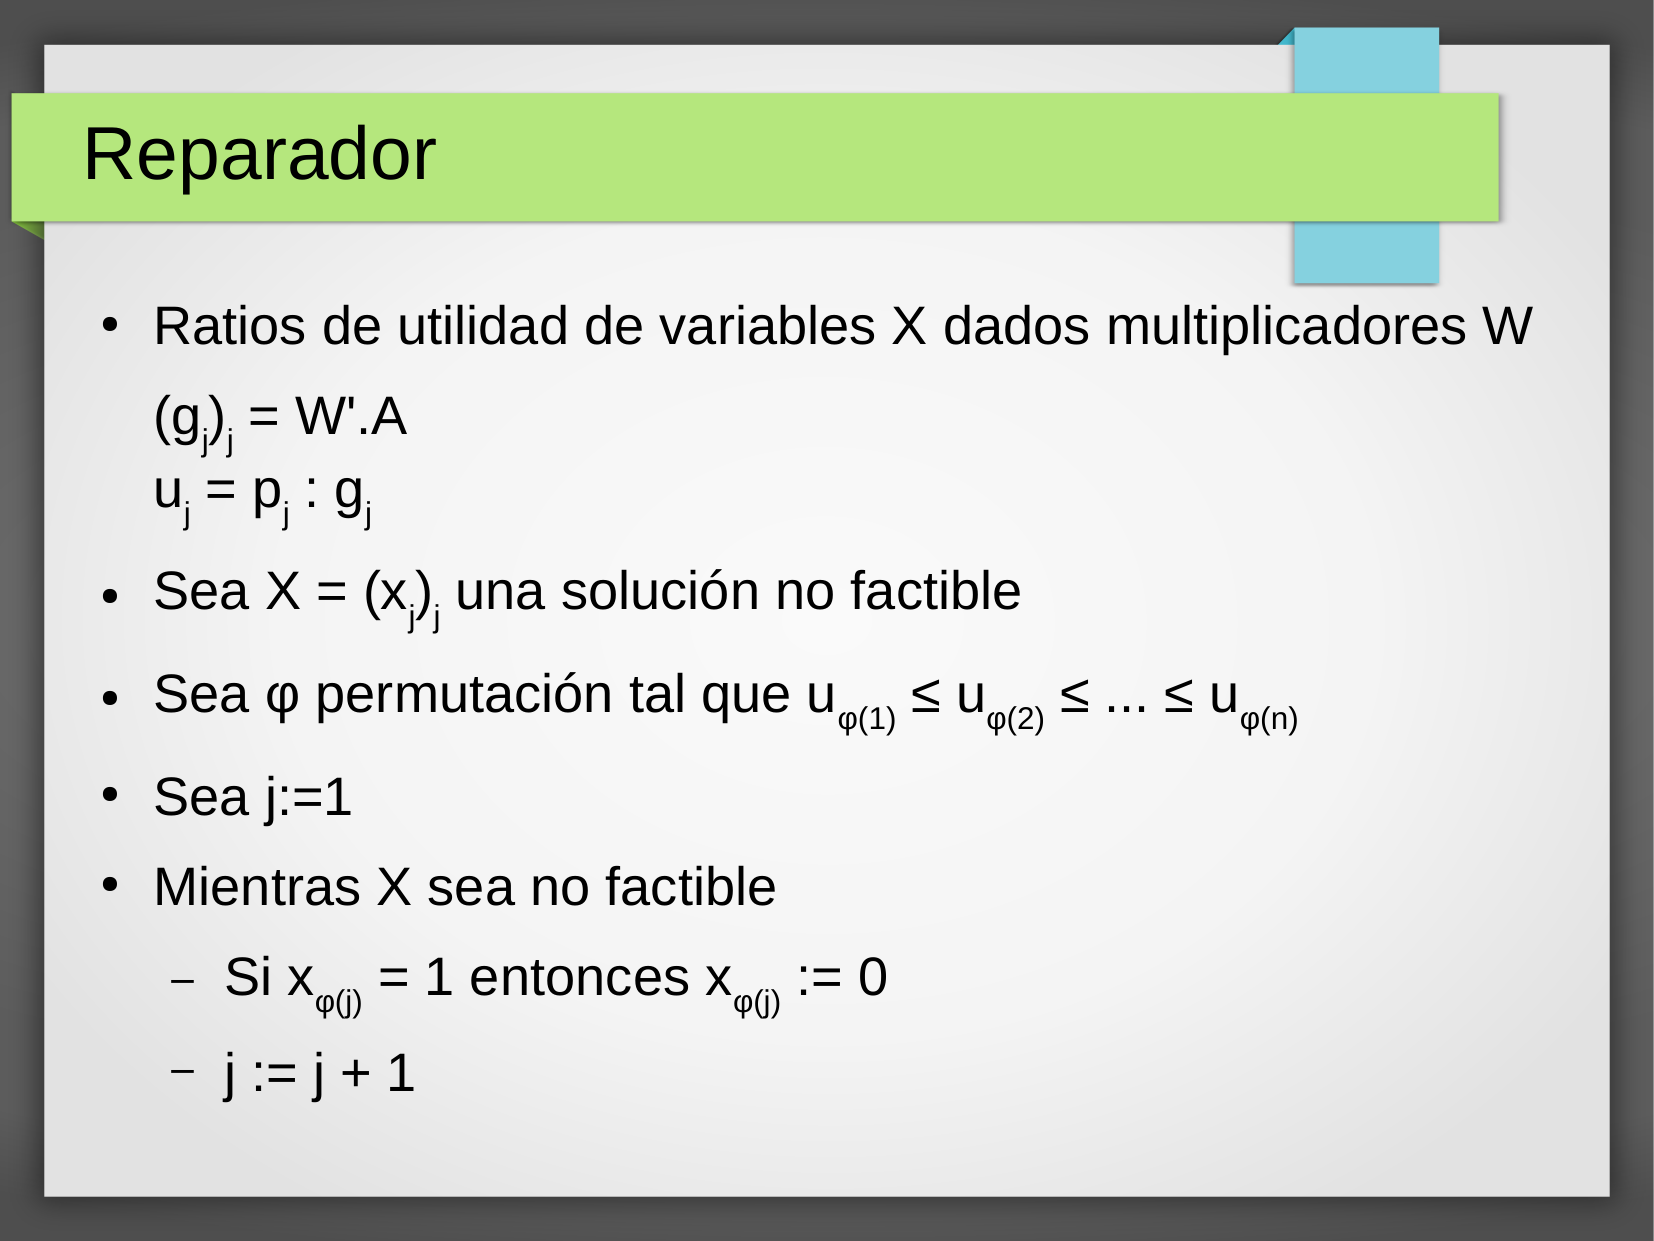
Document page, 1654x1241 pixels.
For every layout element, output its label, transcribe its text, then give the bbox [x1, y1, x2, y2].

title Reparador [82, 94, 1264, 213]
picture [0, 0, 1654, 1241]
list Ratios de utilidad de variables X dados multiplicadores W (gj)j = W'.A uj = pj : gj Sea X = (xj)j una solución no factible Sea φ permutación tal que uφ(1) ≤ uφ(2) ≤ ... ≤ uφ(n) Sea j:=1 Mientras X sea no factible Si xφ(j) = 1 entonces xφ(j) := 0 j := j + 1 [82, 295, 1571, 1193]
